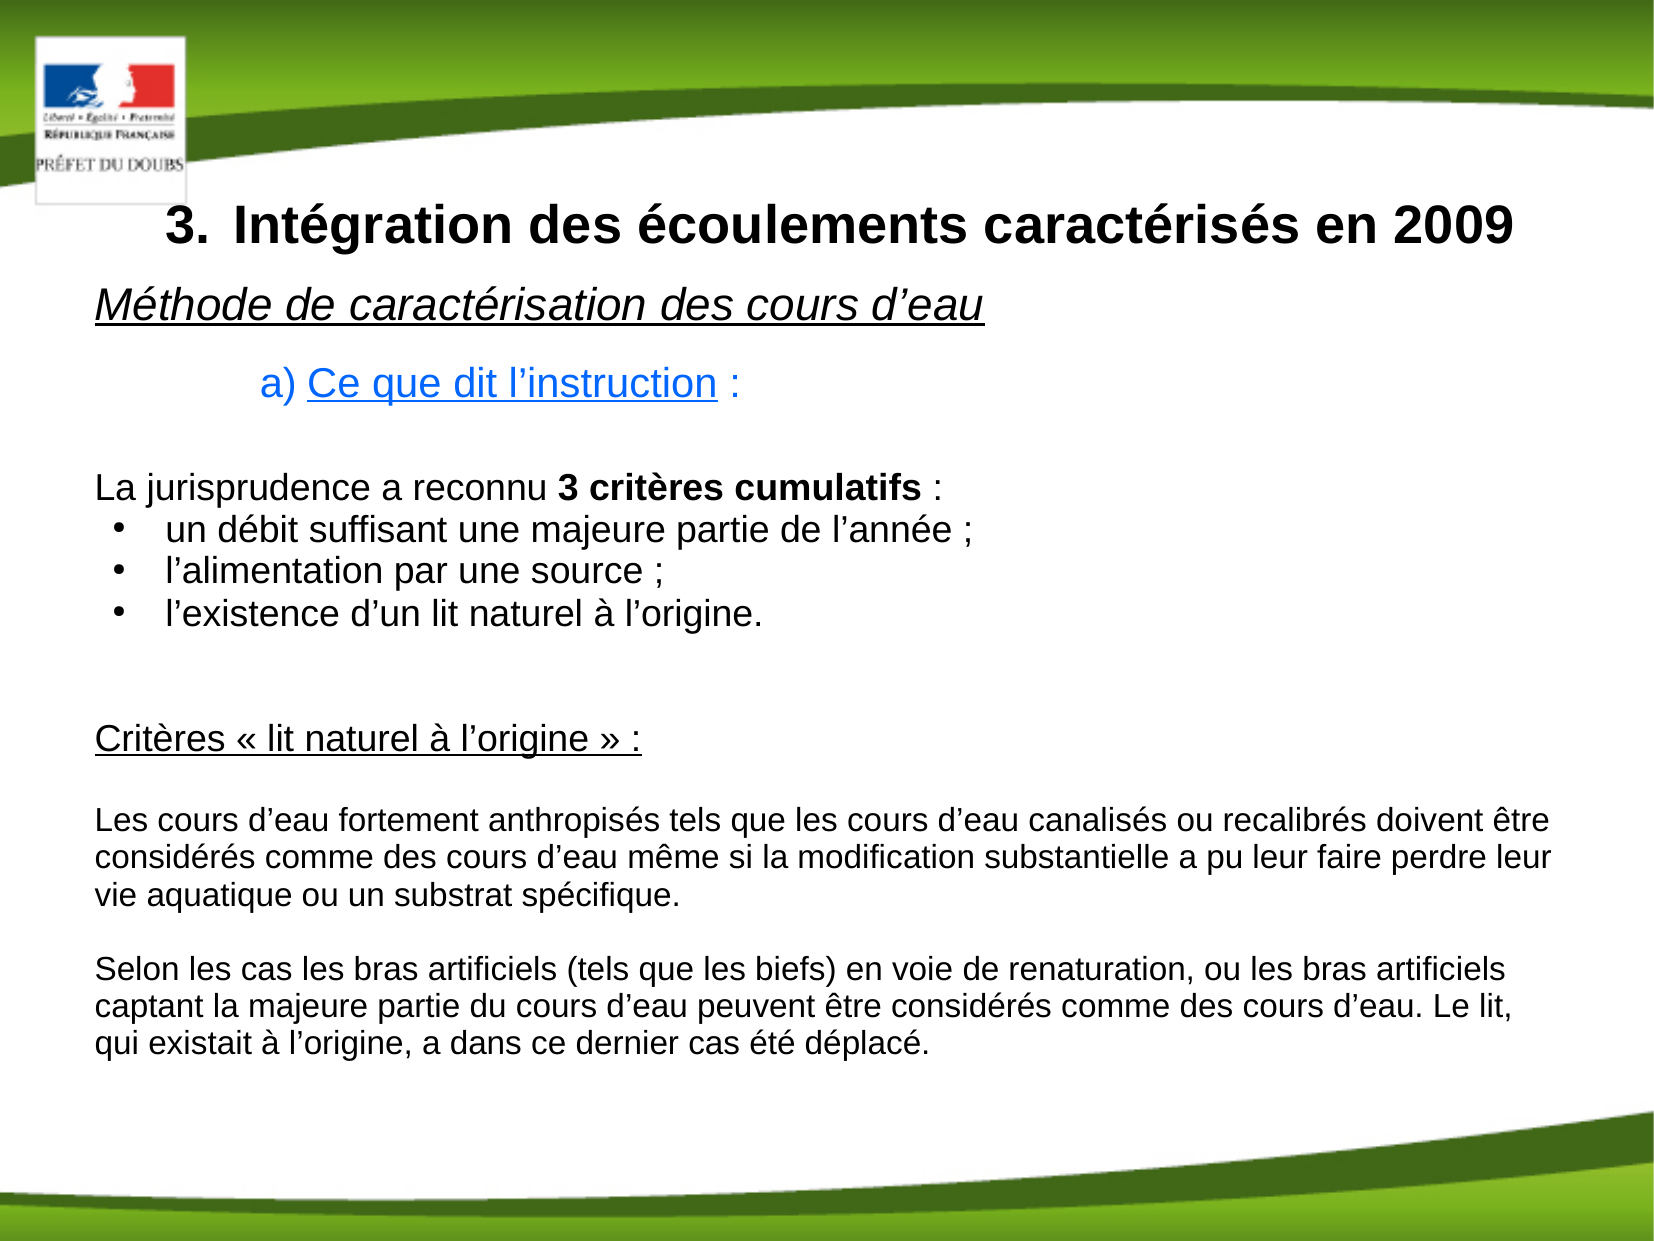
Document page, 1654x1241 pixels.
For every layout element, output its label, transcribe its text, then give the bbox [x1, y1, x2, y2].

list Intégration des écoulements caractérisés en 2009 Méthode de caractérisation des cours d’eau Ce que dit l’instruction : La jurisprudence a reconnu 3 critères cumulatifs : un débit suffisant une majeure partie de l’année ; l’alimentation par une source ; l’existence d’un lit naturel à l’origine. Critères « lit naturel à l’origine » : Les cours d’eau fortement anthropisés tels que les cours d’eau canalisés ou recalibrés doivent être considérés comme des cours d’eau même si la modification substantielle a pu leur faire perdre leur vie aquatique ou un substrat spécifique. Selon les cas les bras artificiels (tels que les biefs) en voie de renaturation, ou les bras artificiels captant la majeure partie du cours d’eau peuvent être considérés comme des cours d’eau. Le lit, qui existait à l’origine, a dans ce dernier cas été déplacé. [76, 194, 1565, 1159]
picture [0, 0, 1654, 1241]
